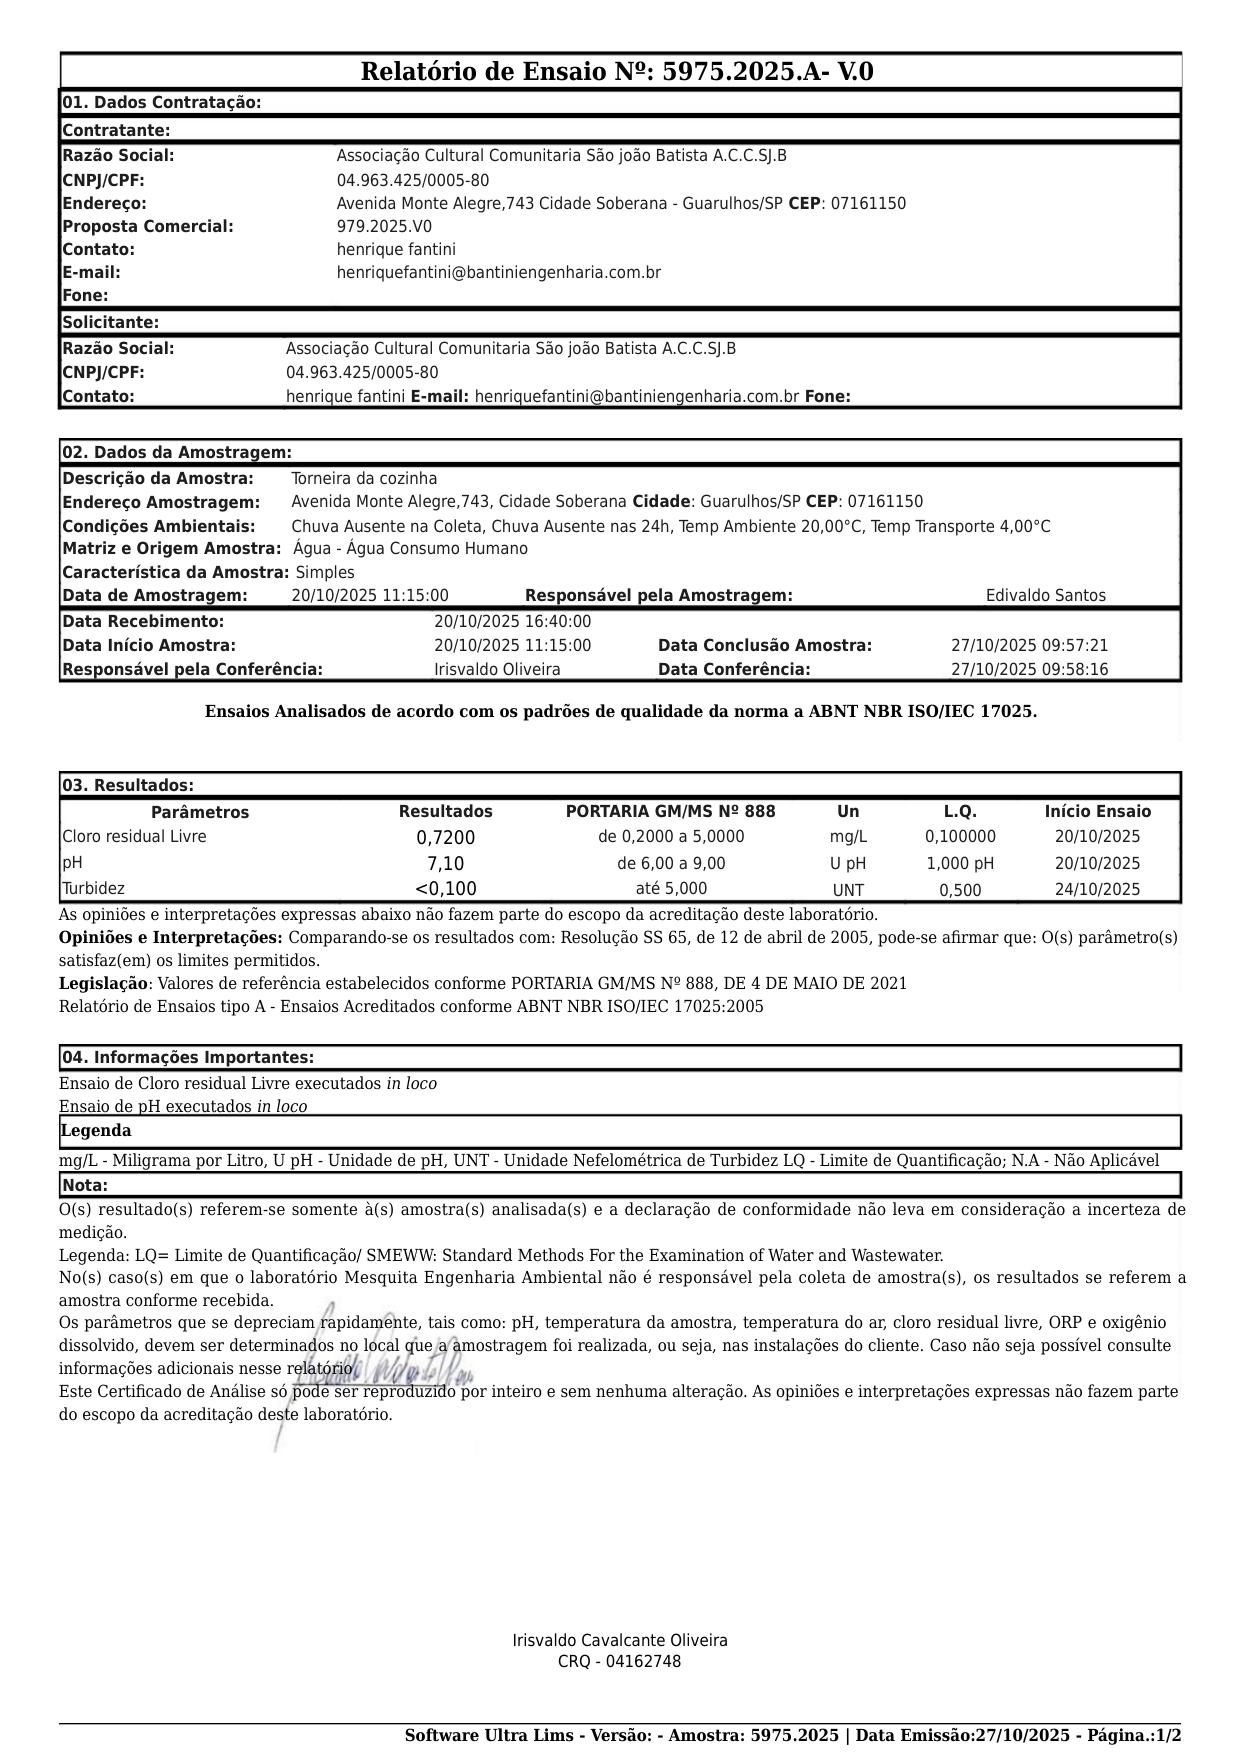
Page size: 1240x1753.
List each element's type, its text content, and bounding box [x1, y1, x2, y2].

text_box Torneira da cozinha [291, 468, 466, 489]
text_box Início Ensaio 20/10/2025 20/10/2025 24/10/2025 [1045, 801, 1177, 899]
text_box [58, 1171, 1183, 1198]
text_box mg/L U pH UNT [829, 826, 893, 901]
text_box henrique fantini [336, 238, 482, 259]
text_box Data de Amostragem: [62, 585, 273, 605]
text_box Razão Social: CNPJ/CPF: Contato: [62, 338, 200, 406]
text_box 20/10/2025 11:15:00 [291, 585, 475, 605]
text_box Un [837, 801, 885, 821]
text_box 01. Dados Contratação: Contratante: [62, 92, 287, 140]
text_box PORTARIA GM/MS Nº 888 de 0,2000 a 5,0000 de 6,00 a 9,00 [565, 801, 803, 873]
text_box 20/10/2025 11:15:00 Irisvaldo Oliveira [434, 635, 618, 679]
text_box Solicitante: [62, 312, 184, 332]
text_box 27/10/2025 09:57:21 27/10/2025 09:58:16 [951, 635, 1135, 679]
text_box [39, 16, 1183, 410]
text_box <0,100 [414, 877, 503, 900]
text_box Cloro residual Livre [62, 826, 233, 846]
text_box O(s) resultado(s) referem-se somente à(s) amostra(s) analisada(s) e a declaração de conformidade não leva em consideração a incerteza de medição. Legenda: LQ= Limite de Quantificação/ SMEWW: Standard Methods For the Examination of Water and Wastewater. No(s) caso(s) em que o laboratório Mesquita Engenharia Ambiental não é responsável pela coleta de amostra(s), os resultados se referem a amostra conforme recebida. Os parâmetros que se depreciam rapidamente, tais como: pH, temperatura da amostra, temperatura do ar, cloro residual livre, ORP e oxigênio dissolvido, devem ser determinados no local que a amostragem foi realizada, ou seja, nas instalações do cliente. Caso não seja possível consulte informações adicionais nesse relatório Este Certificado de Análise só pode ser reproduzido por inteiro e sem nenhuma alteração. As opiniões e interpretações expressas não fazem parte do escopo da acreditação deste laboratório. [58, 1198, 1206, 1424]
text_box Matriz e Origem Amostra: Água - Água Consumo Humano Característica da Amostra: Simples [62, 538, 552, 583]
text_box Data Recebimento: [62, 611, 249, 632]
text_box Software Ultra Lims - Versão: - Amostra: 5975.2025 | Data Emissão:27/10/2025 - Página.:1/2 [404, 1725, 1206, 1745]
text_box Relatório de Ensaio Nº: 5975.2025.A- V.0 [360, 56, 905, 86]
text_box [58, 1044, 1183, 1151]
text_box 0,100000 1,000 pH 0,500 [925, 826, 1022, 901]
text_box henriquefantini@bantiniengenharia.com.br [336, 262, 686, 282]
text_box Associação Cultural Comunitaria São joão Batista A.C.C.SJ.B 04.963.425/0005-80 Avenida Monte Alegre,743 Cidade Soberana - Guarulhos/SP CEP: 07161150 979.2025.V0 [336, 145, 933, 236]
text_box E-mail: [62, 262, 146, 282]
text_box Responsável pela Amostragem: [525, 585, 817, 605]
text_box Avenida Monte Alegre,743, Cidade Soberana Cidade: Guarulhos/SP CEP: 07161150 Chuva Ausente na Coleta, Chuva Ausente nas 24h, Temp Ambiente 20,00°C, Temp Transporte 4,00°C [291, 491, 1084, 536]
text_box L.Q. [944, 801, 1003, 821]
text_box [58, 438, 1183, 741]
text_box mg/L - Miligrama por Litro, U pH - Unidade de pH, UNT - Unidade Nefelométrica de Turbidez LQ - Limite de Quantificação; N.A - Não Aplicável Nota: [59, 1150, 1183, 1196]
text_box Ensaios Analisados de acordo com os padrões de qualidade da norma a ABNT NBR ISO/IEC 17025. [205, 701, 1060, 722]
text_box 02. Dados da Amostragem: [62, 442, 317, 462]
text_box Data Conclusão Amostra: Data Conferência: [658, 635, 897, 679]
text_box Data Início Amostra: Responsável pela Conferência: [62, 635, 348, 679]
text_box Edivaldo Santos [986, 585, 1131, 605]
text_box 03. Resultados: Parâmetros [62, 774, 275, 822]
text_box Associação Cultural Comunitaria São joão Batista A.C.C.SJ.B 04.963.425/0005-80 henrique fantini E-mail: henriquefantini@bantiniengenharia.com.br Fone: [286, 338, 875, 406]
text_box Resultados 0,7200 7,10 [399, 801, 518, 875]
text_box 20/10/2025 16:40:00 [434, 611, 618, 632]
text_box Razão Social: CNPJ/CPF: Endereço: Proposta Comercial: Contato: [62, 145, 259, 260]
text_box Fone: [62, 285, 135, 306]
text_box Descrição da Amostra: Endereço Amostragem: Condições Ambientais: [62, 468, 285, 536]
text_box [58, 771, 1183, 919]
text_box Irisvaldo Cavalcante Oliveira CRQ - 04162748 [512, 1630, 753, 1671]
text_box As opiniões e interpretações expressas abaixo não fazem parte do escopo da acreditação deste laboratório. Opiniões e Interpretações: Comparando-se os resultados com: Resolução SS 65, de 12 de abril de 2005, pode-se afirmar que: O(s) parâmetro(s) satisfaz(em) os limites permitidos. Legislação: Valores de referência estabelecidos conforme PORTARIA GM/MS Nº 888, DE 4 DE MAIO DE 2021 Relatório de Ensaios tipo A - Ensaios Acreditados conforme ABNT NBR ISO/IEC 17025:2005 [59, 904, 1207, 1016]
text_box 04. Informações Importantes: Ensaio de Cloro residual Livre executados in loco Ensaio de pH executados in loco Legenda [59, 1047, 461, 1140]
text_box pH [62, 852, 109, 872]
text_box até 5,000 [635, 878, 733, 899]
text_box Turbidez [62, 878, 153, 899]
text_box [58, 1424, 1183, 1672]
